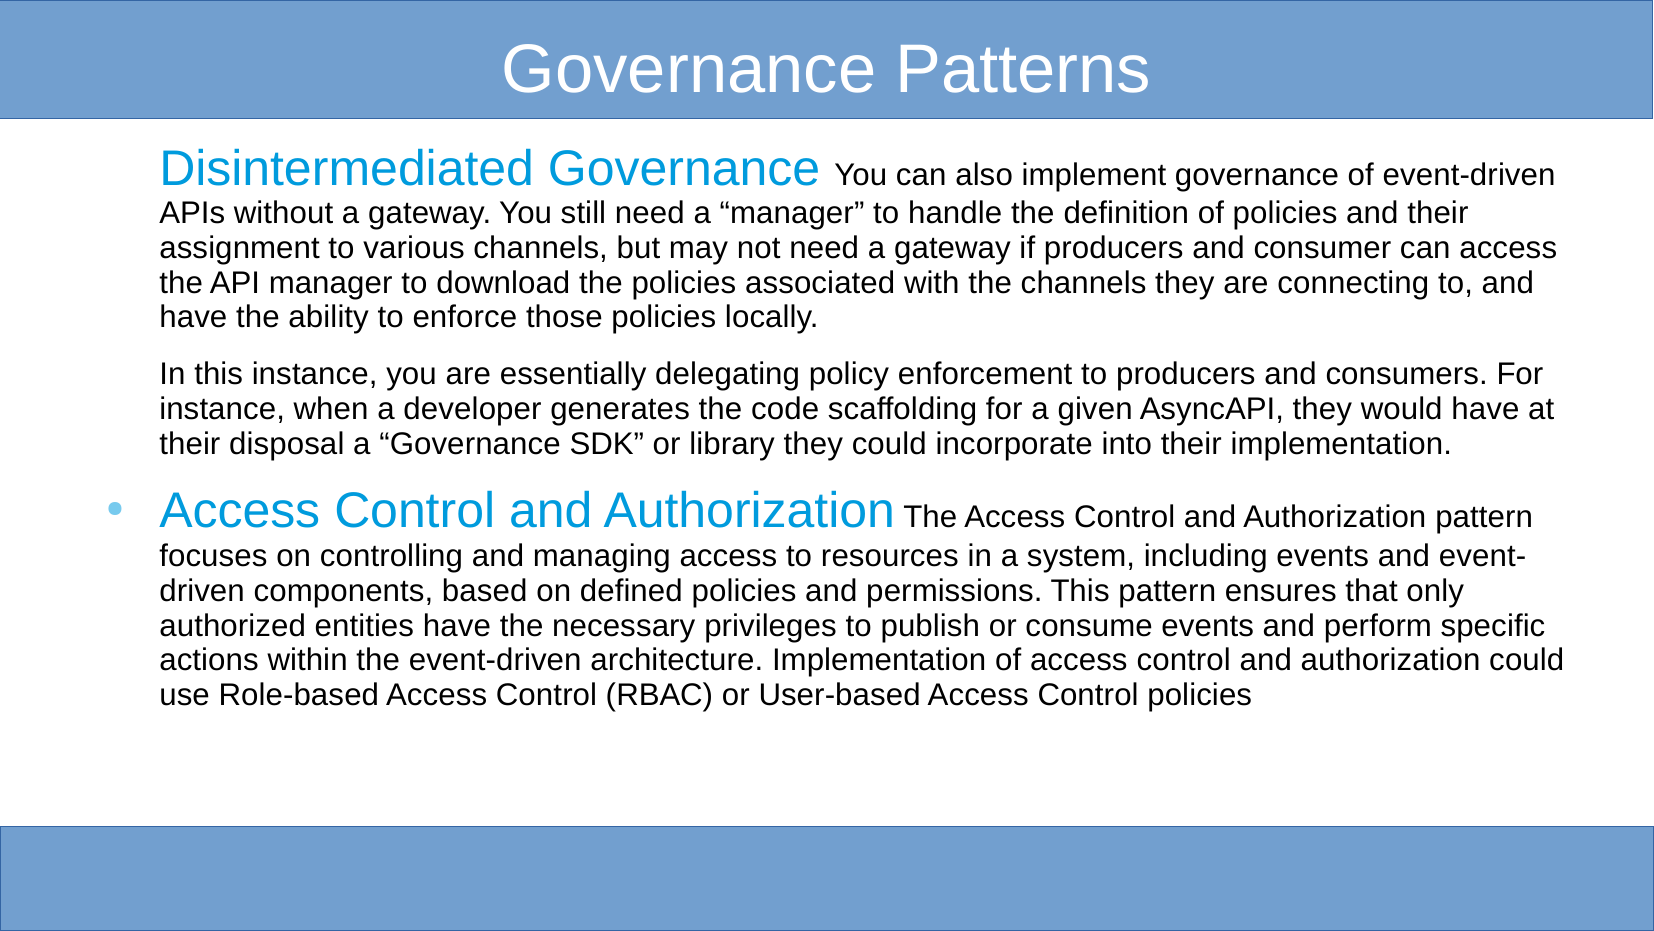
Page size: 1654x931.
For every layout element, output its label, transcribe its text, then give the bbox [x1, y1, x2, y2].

title Governance Patterns [59, 29, 1595, 108]
list Disintermediated Governance You can also implement governance of event-driven APIs without a gateway. You still need a “manager” to handle the definition of policies and their assignment to various channels, but may not need a gateway if producers and consumer can access the API manager to download the policies associated with the channels they are connecting to, and have the ability to enforce those policies locally. In this instance, you are essentially delegating policy enforcement to producers and consumers. For instance, when a developer generates the code scaffolding for a given AsyncAPI, they would have at their disposal a “Governance SDK” or library they could incorporate into their implementation. Access Control and Authorization The Access Control and Authorization pattern focuses on controlling and managing access to resources in a system, including events and event-driven components, based on defined policies and permissions. This pattern ensures that only authorized entities have the necessary privileges to publish or consume events and perform specific actions within the event-driven architecture. Implementation of access control and authorization could use Role-based Access Control (RBAC) or User-based Access Control policies [88, 139, 1577, 827]
